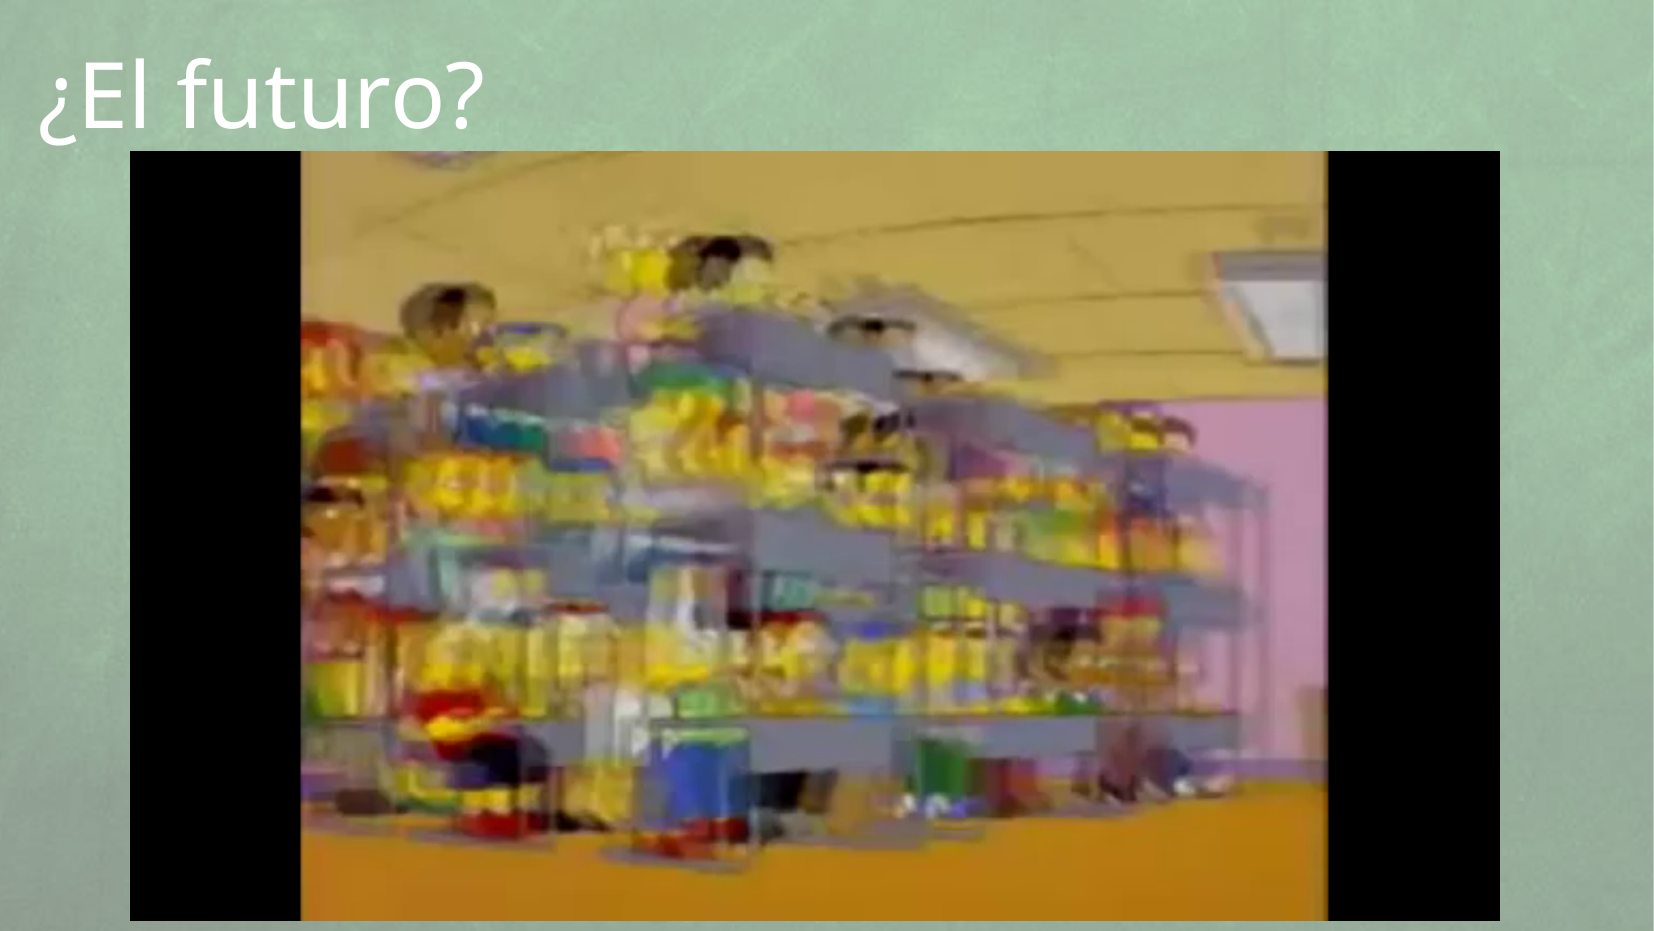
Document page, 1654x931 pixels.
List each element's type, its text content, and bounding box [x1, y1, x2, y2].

text_box ¿El futuro? [23, 23, 1548, 171]
text_box [129, 171, 1501, 922]
